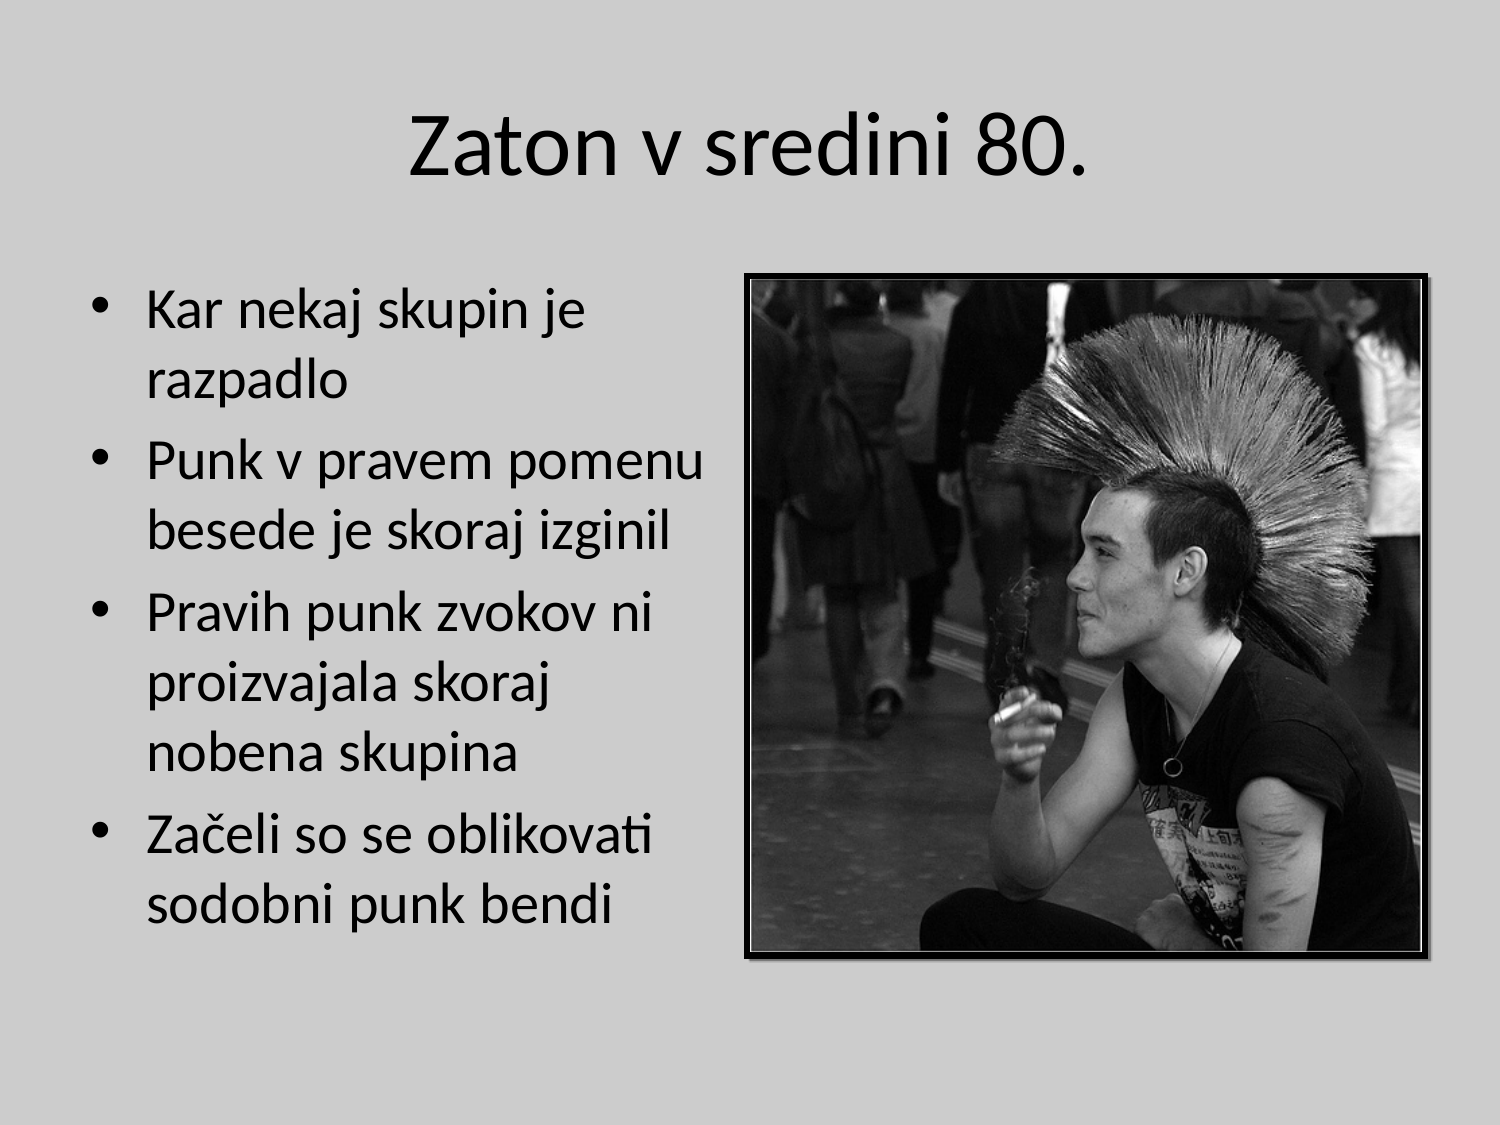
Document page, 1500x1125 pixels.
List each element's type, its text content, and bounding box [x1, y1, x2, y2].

title Zaton v sredini 80. [75, 45, 1425, 233]
picture [750, 278, 1422, 953]
list Kar nekaj skupin je razpadlo Punk v pravem pomenu besede je skoraj izginil Pravih punk zvokov ni proizvajala skoraj nobena skupina Začeli so se oblikovati sodobni punk bendi [75, 262, 738, 1005]
